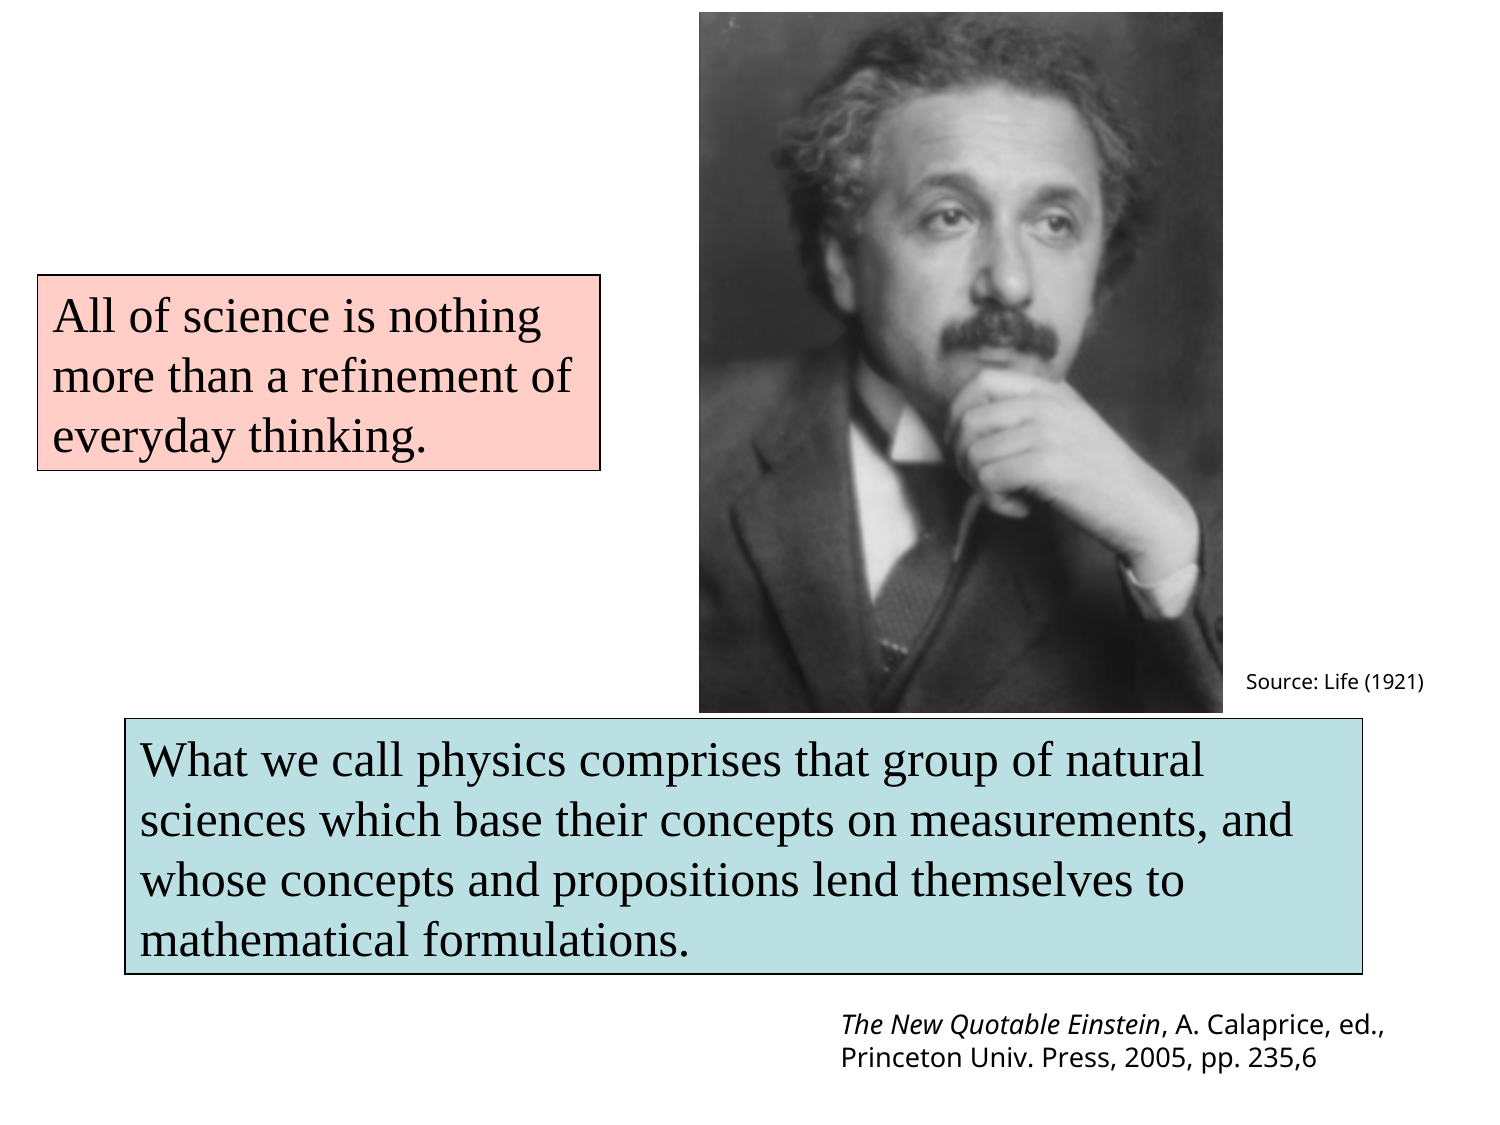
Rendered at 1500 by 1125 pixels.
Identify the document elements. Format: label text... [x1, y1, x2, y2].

text_box Source: Life (1921) [1231, 660, 1439, 702]
text_box What we call physics comprises that group of natural sciences which base their concepts on measurements, and whose concepts and propositions lend themselves to mathematical formulations. [124, 718, 1363, 975]
picture [699, 12, 1223, 713]
text_box All of science is nothing more than a refinement of everyday thinking. [37, 274, 601, 471]
text_box The New Quotable Einstein, A. Calaprice, ed., Princeton Univ. Press, 2005, pp. 235,6 [825, 999, 1407, 1081]
